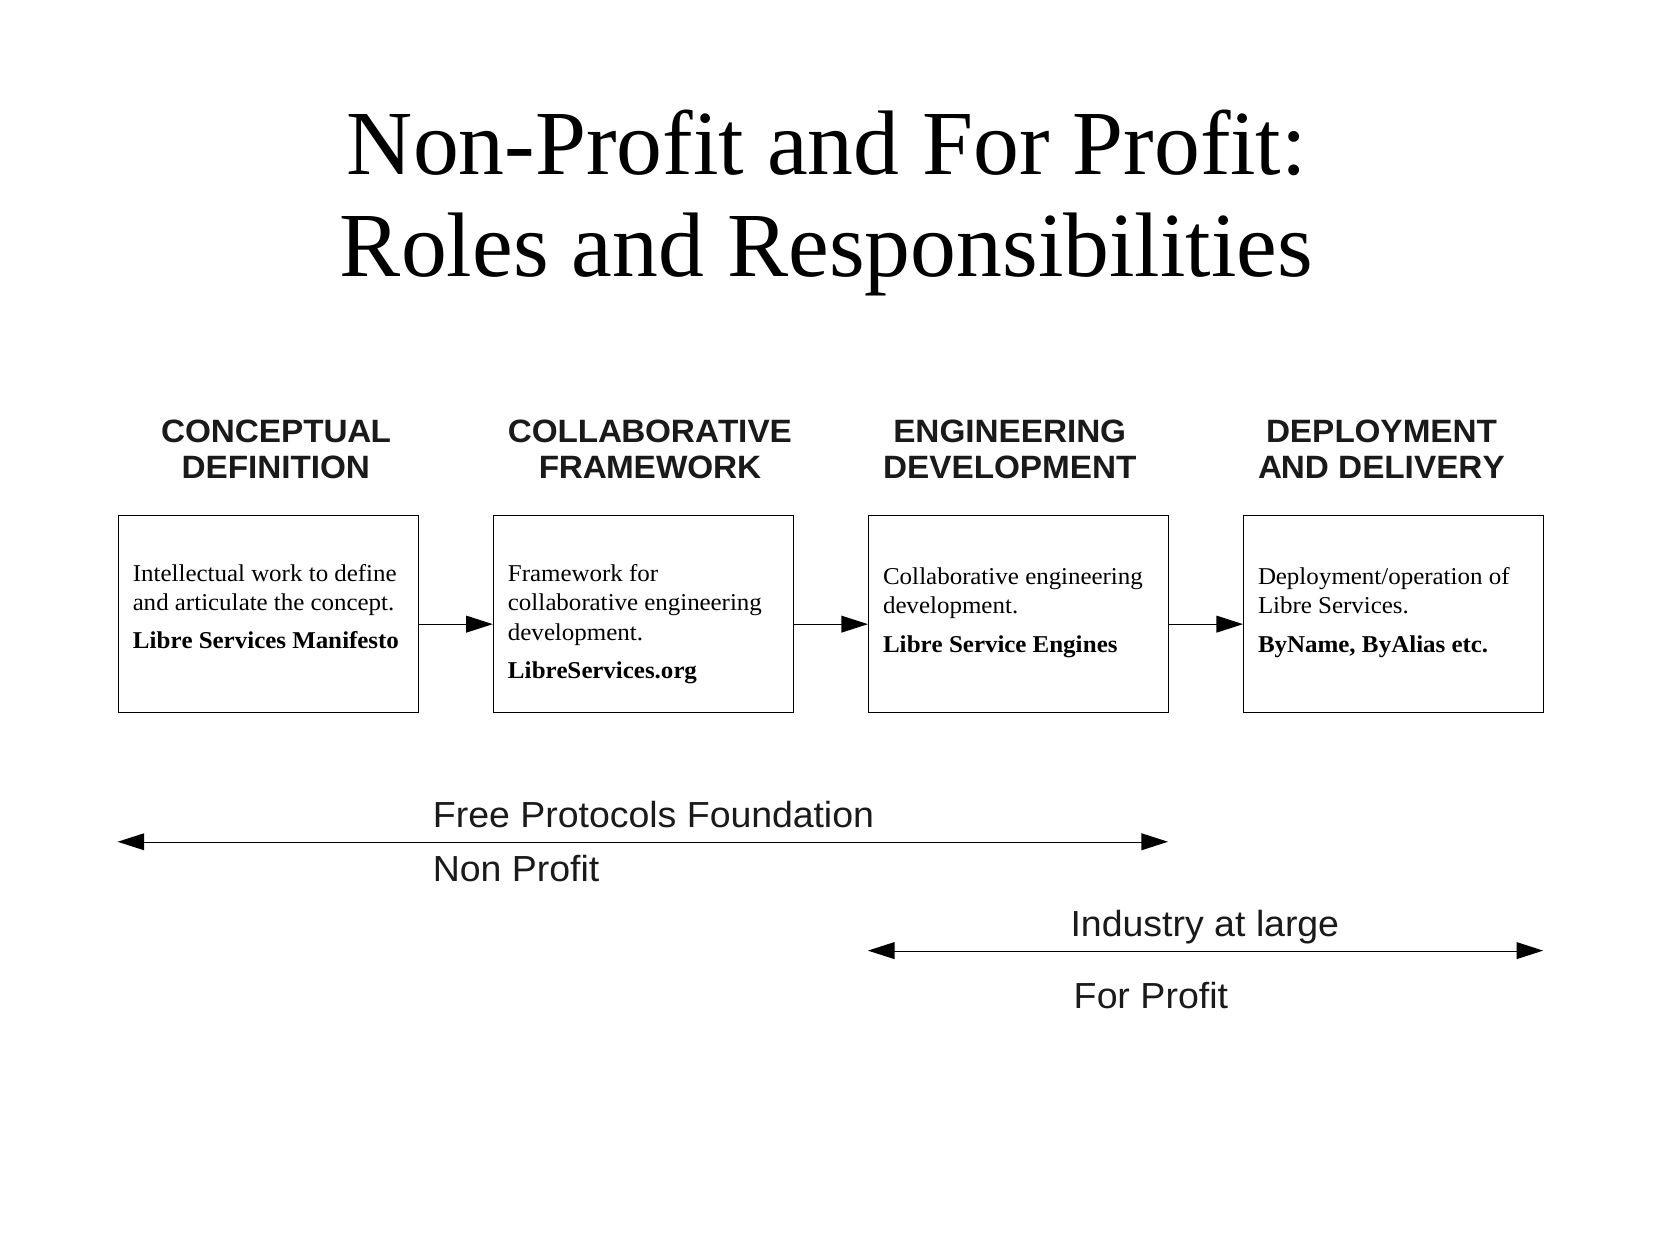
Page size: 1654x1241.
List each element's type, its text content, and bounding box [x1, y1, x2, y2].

title Non-Profit and For Profit: Roles and Responsibilities [121, 83, 1534, 306]
chart [62, 357, 1591, 1172]
